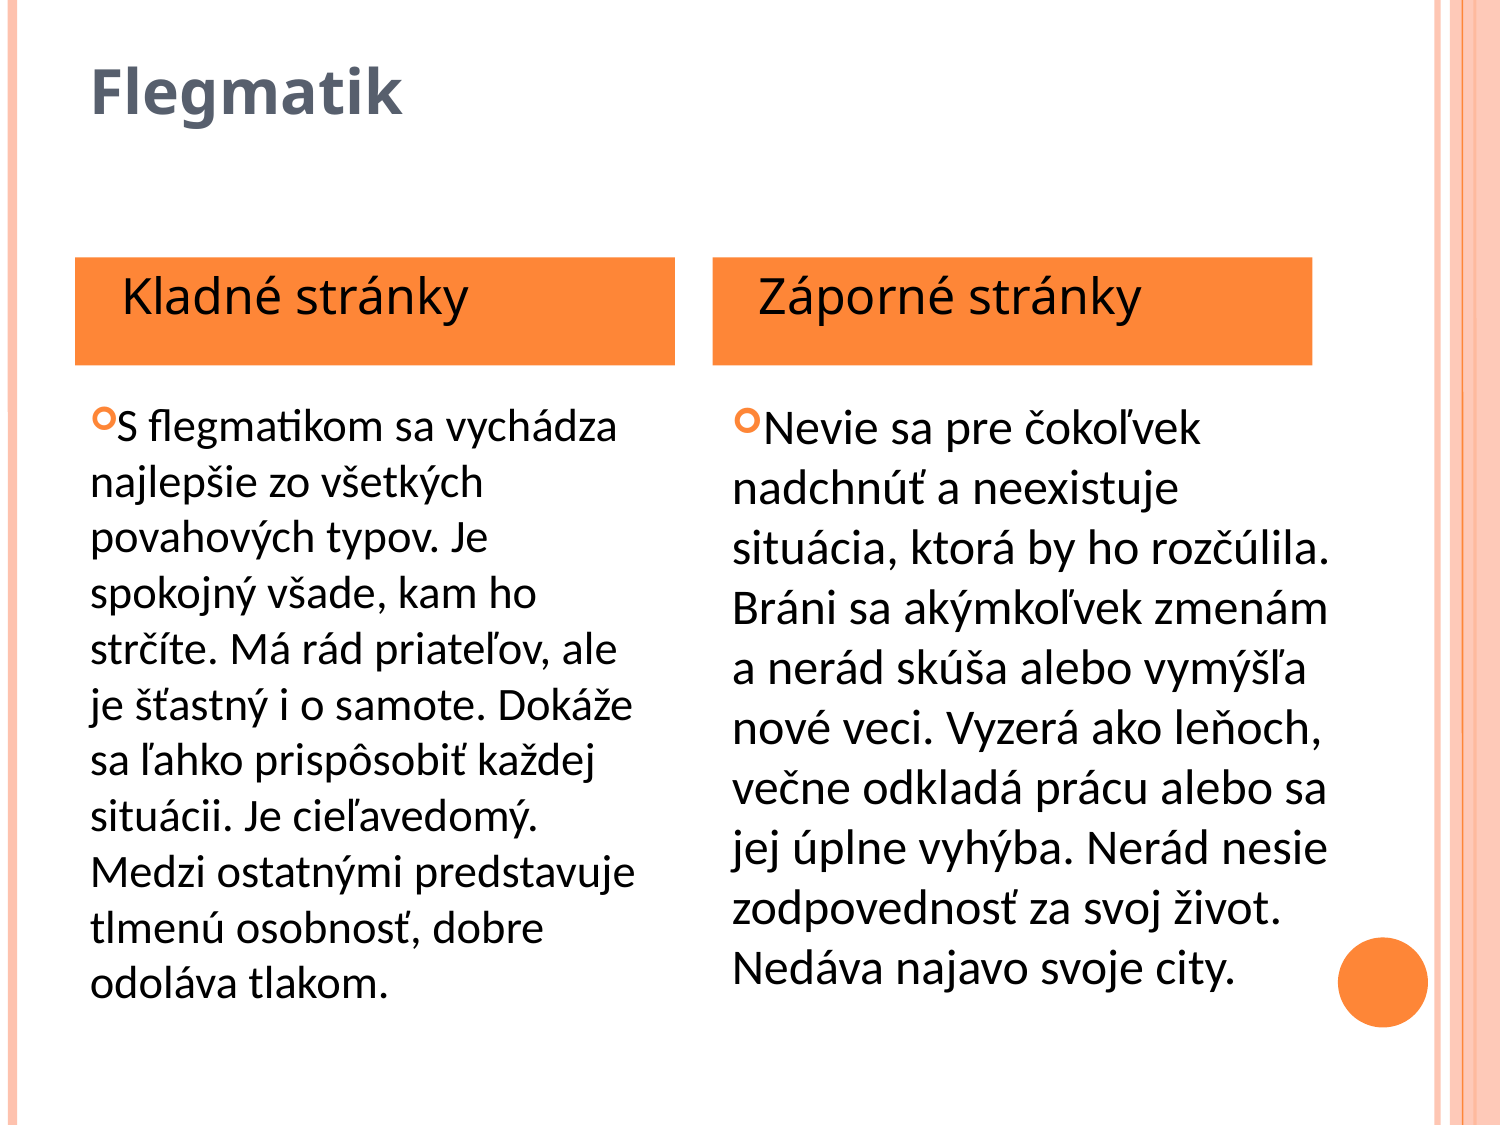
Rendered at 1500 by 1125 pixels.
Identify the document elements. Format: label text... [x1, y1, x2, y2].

title Flegmatik [75, 44, 1313, 233]
list Nevie sa pre čokoľvek nadchnúť a neexistuje situácia, ktorá by ho rozčúlila. Bráni sa akýmkoľvek zmenám a nerád skúša alebo vymýšľa nové veci. Vyzerá ako leňoch, večne odkladá prácu alebo sa jej úplne vyhýba. Nerád nesie zodpovednosť za svoj život. Nedáva najavo svoje city. [717, 387, 1365, 1025]
list Kladné stránky [75, 257, 675, 366]
list S flegmatikom sa vychádza najlepšie zo všetkých povahových typov. Je spokojný všade, kam ho strčíte. Má rád priateľov, ale je šťastný i o samote. Dokáže sa ľahko prispôsobiť každej situácii. Je cieľavedomý. Medzi ostatnými predstavuje tlmenú osobnosť, dobre odoláva tlakom. [75, 387, 675, 1025]
list Záporné stránky [712, 257, 1313, 366]
